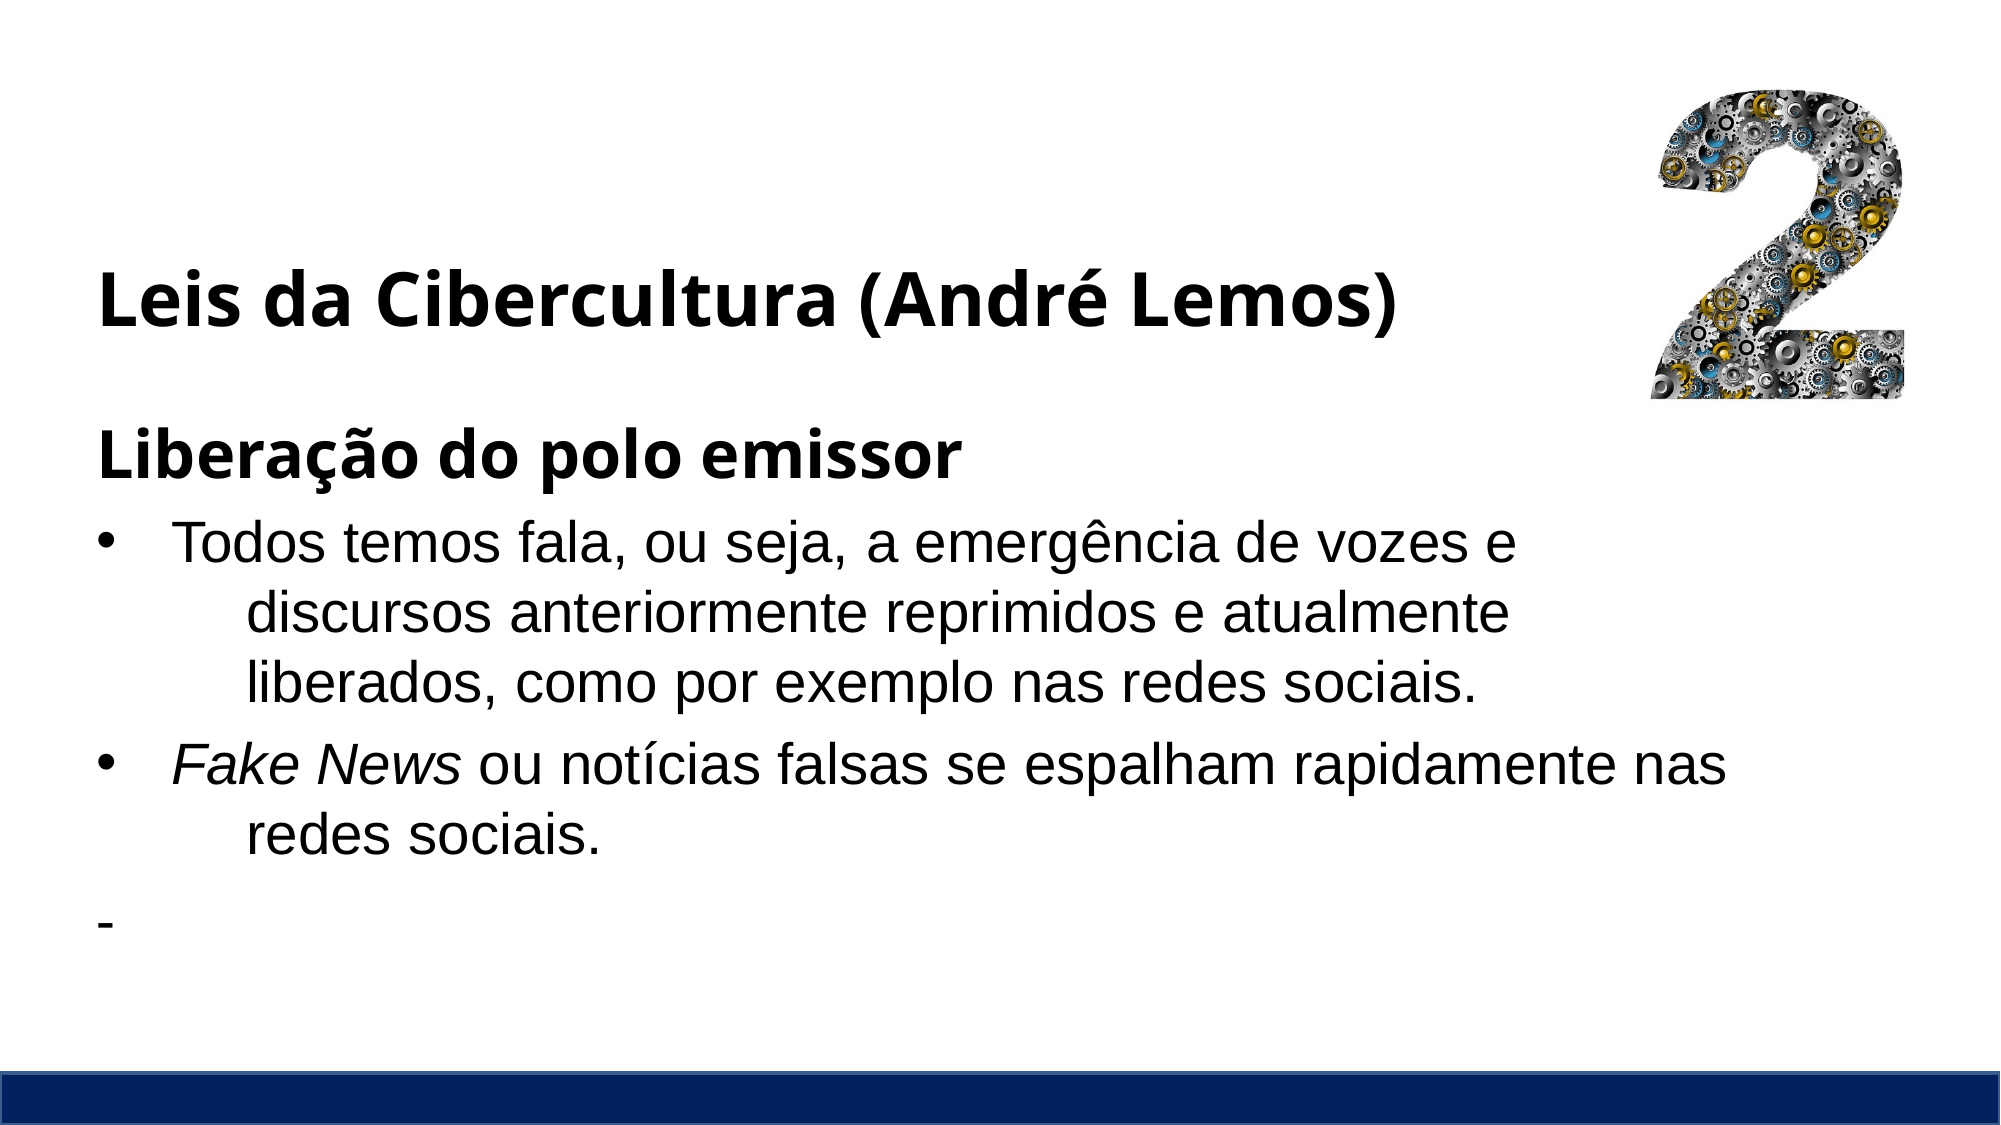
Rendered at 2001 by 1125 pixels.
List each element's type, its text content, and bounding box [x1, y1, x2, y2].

text_box [0, 1073, 2000, 1125]
picture [1580, 47, 1974, 441]
text_box Leis da Cibercultura (André Lemos) Liberação do polo emissor Todos temos fala, ou seja, a emergência de vozes e discursos anteriormente reprimidos e atualmente liberados, como por exemplo nas redes sociais. Fake News ou notícias falsas se espalham rapidamente nas redes sociais. [81, 244, 1767, 911]
